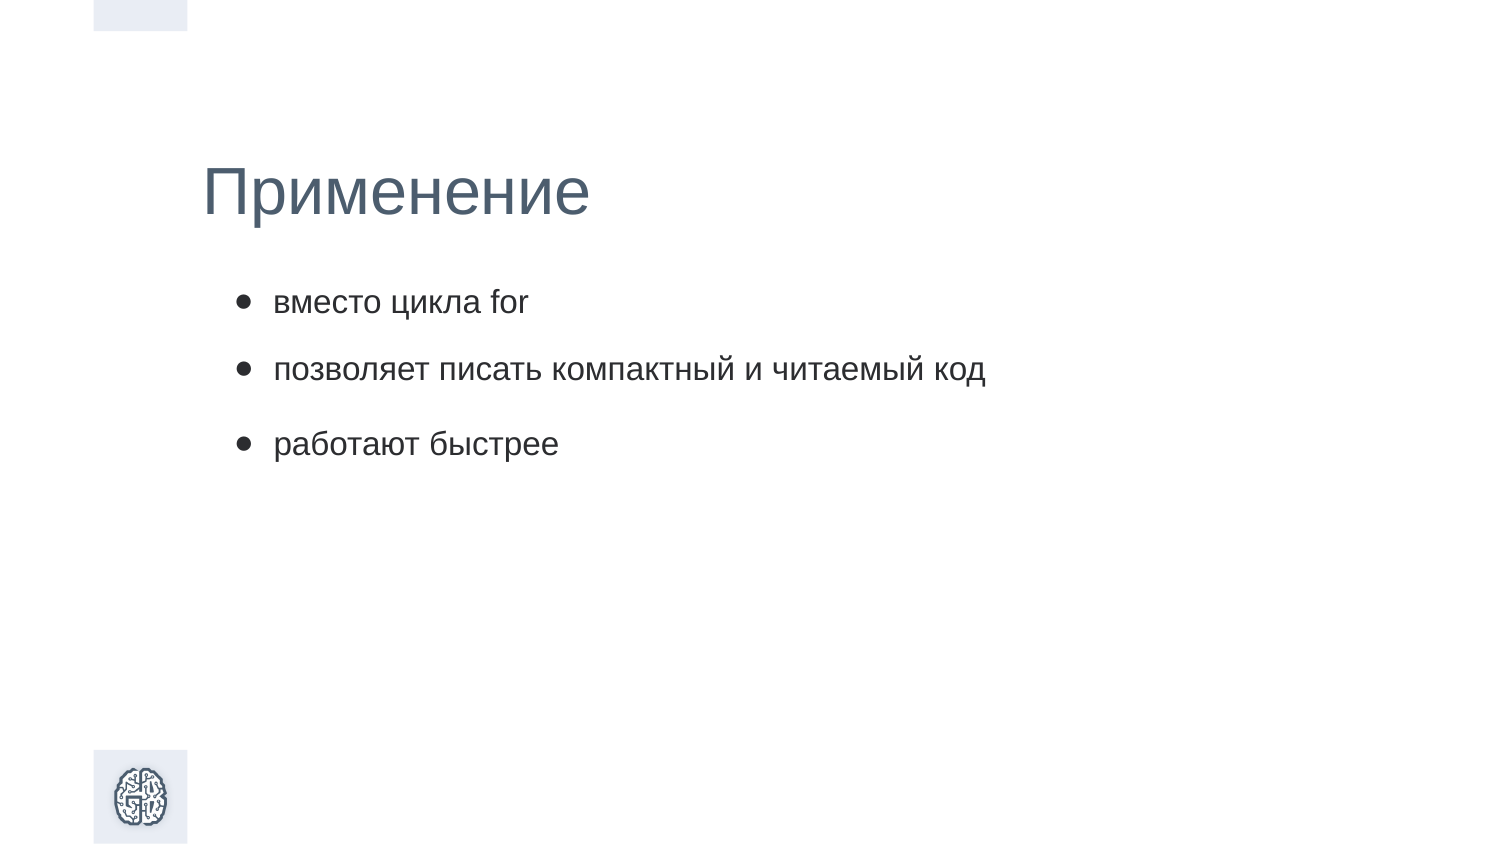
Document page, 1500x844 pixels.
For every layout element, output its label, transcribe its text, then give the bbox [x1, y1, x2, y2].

text_box вместо цикла for [187, 259, 1312, 322]
picture [106, 760, 175, 834]
text_box позволяет писать компактный и читаемый код [187, 321, 1313, 394]
text_box работают быстрее [187, 396, 1313, 469]
text_box Применение [187, 93, 1312, 259]
